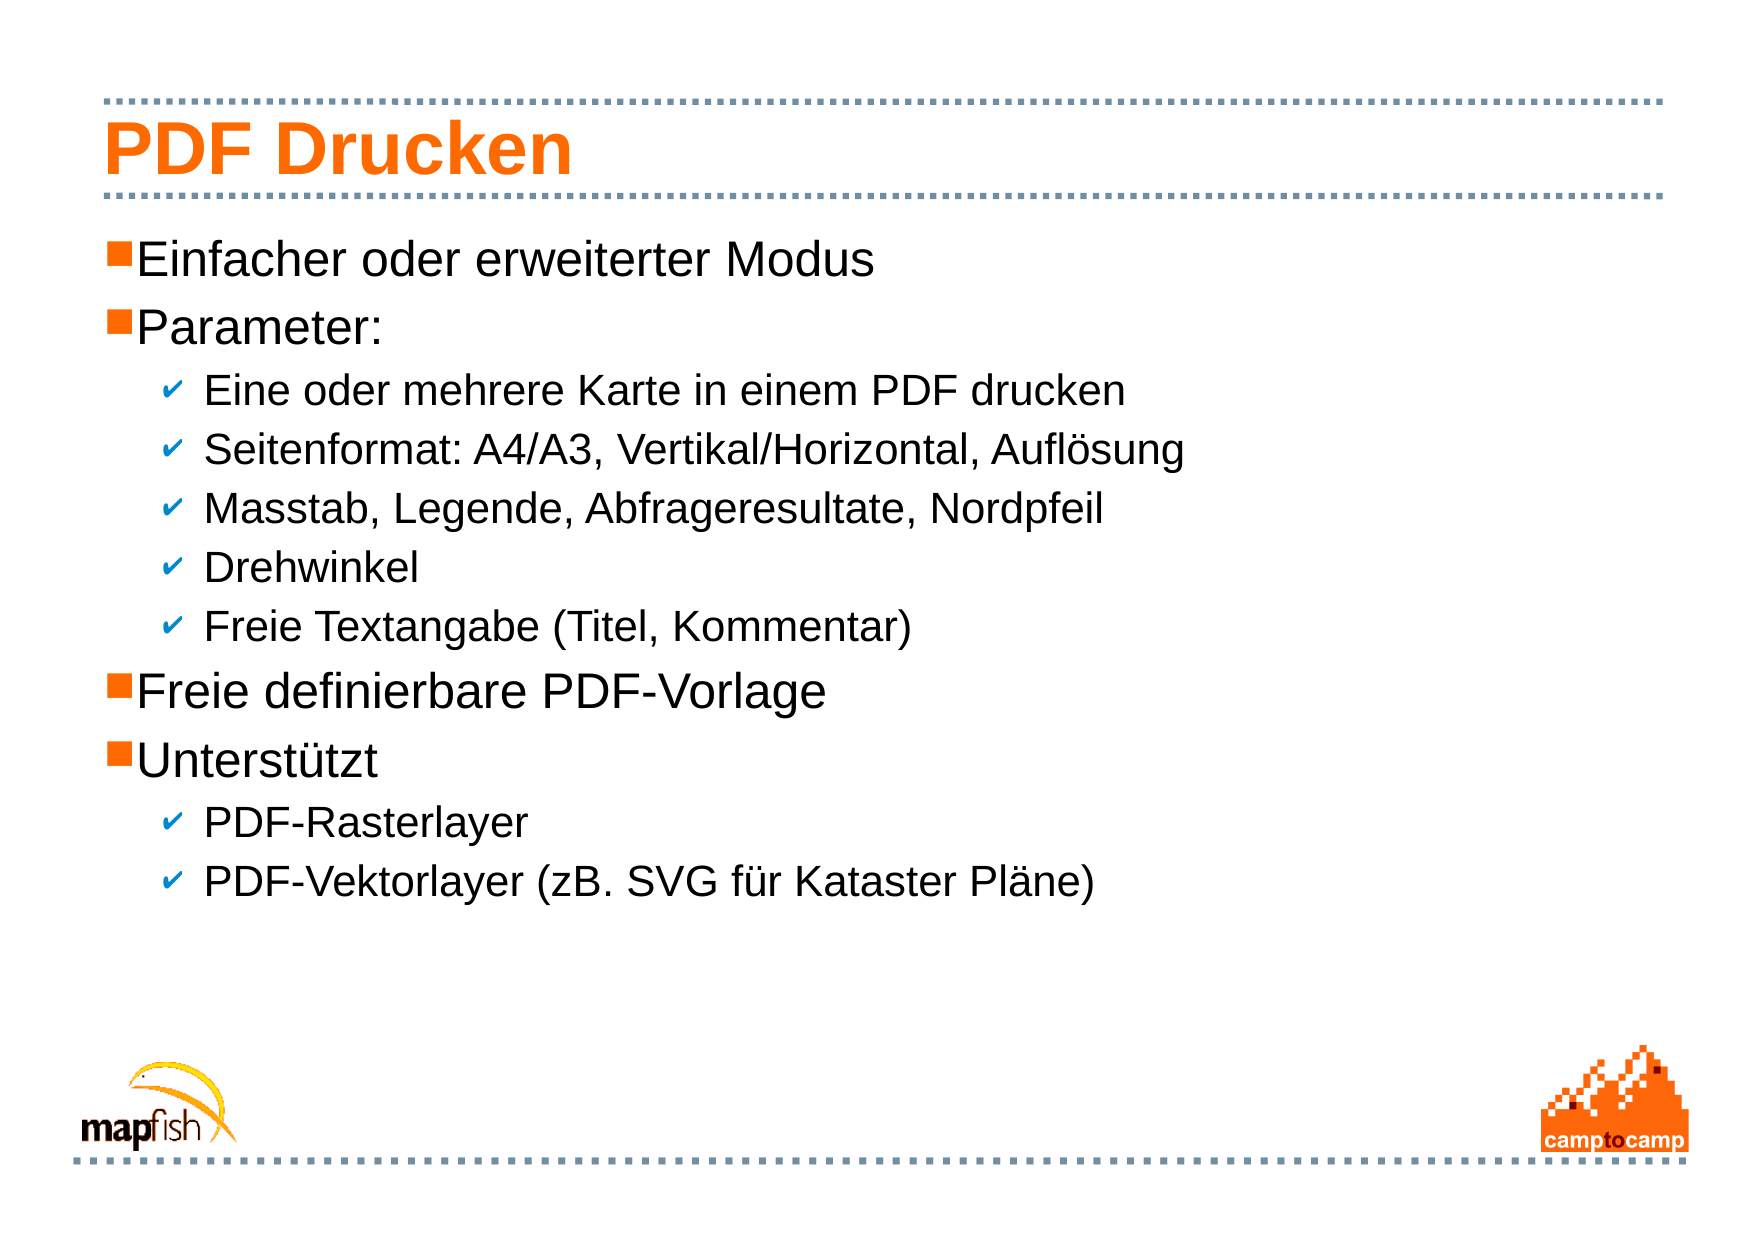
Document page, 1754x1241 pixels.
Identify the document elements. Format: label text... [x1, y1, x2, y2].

picture [82, 1062, 237, 1151]
list Einfacher oder erweiterter Modus Parameter: Eine oder mehrere Karte in einem PDF drucken Seitenformat: A4/A3, Vertikal/Horizontal, Auflösung Masstab, Legende, Abfrageresultate, Nordpfeil Drehwinkel Freie Textangabe (Titel, Kommentar) Freie definierbare PDF-Vorlage Unterstützt PDF-Rasterlayer PDF-Vektorlayer (zB. SVG für Kataster Pläne) [103, 231, 1660, 1059]
title PDF Drucken [103, 97, 1660, 200]
picture [1541, 1045, 1689, 1152]
